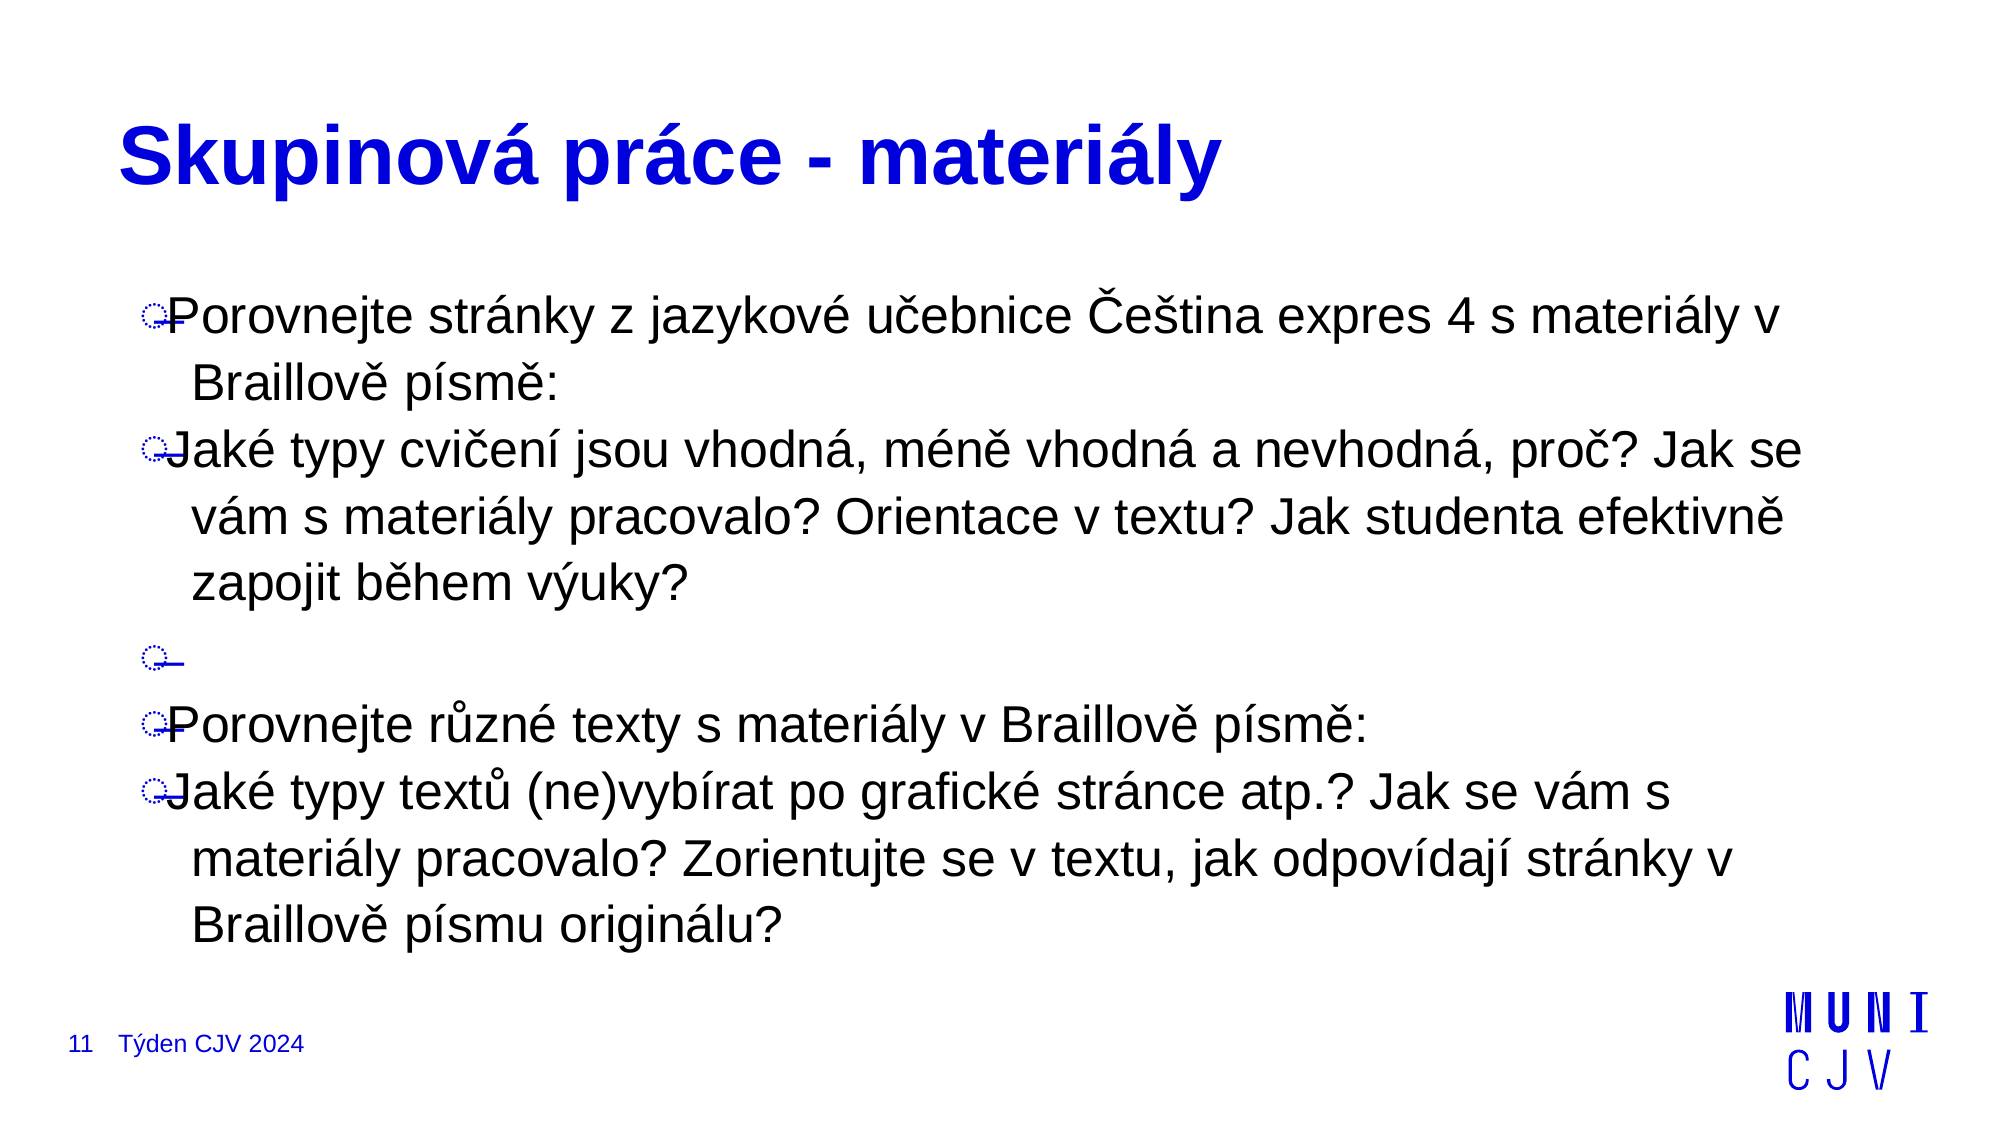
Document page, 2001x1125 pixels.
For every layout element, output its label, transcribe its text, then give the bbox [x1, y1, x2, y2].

title Skupinová práce - materiály [118, 118, 1883, 193]
slide_number ‹#› [67, 1021, 110, 1063]
list Porovnejte stránky z jazykové učebnice Čeština expres 4 s materiály v Braillově písmě: Jaké typy cvičení jsou vhodná, méně vhodná a nevhodná, proč? Jak se vám s materiály pracovalo? Orientace v textu? Jak studenta efektivně zapojit během výuky? Porovnejte různé texty s materiály v Braillově písmě: Jaké typy textů (ne)vybírat po grafické stránce atp.? Jak se vám s materiály pracovalo? Zorientujte se v textu, jak odpovídají stránky v Braillově písmu originálu? [118, 277, 1883, 957]
footer Týden CJV 2024 [118, 1021, 1418, 1063]
